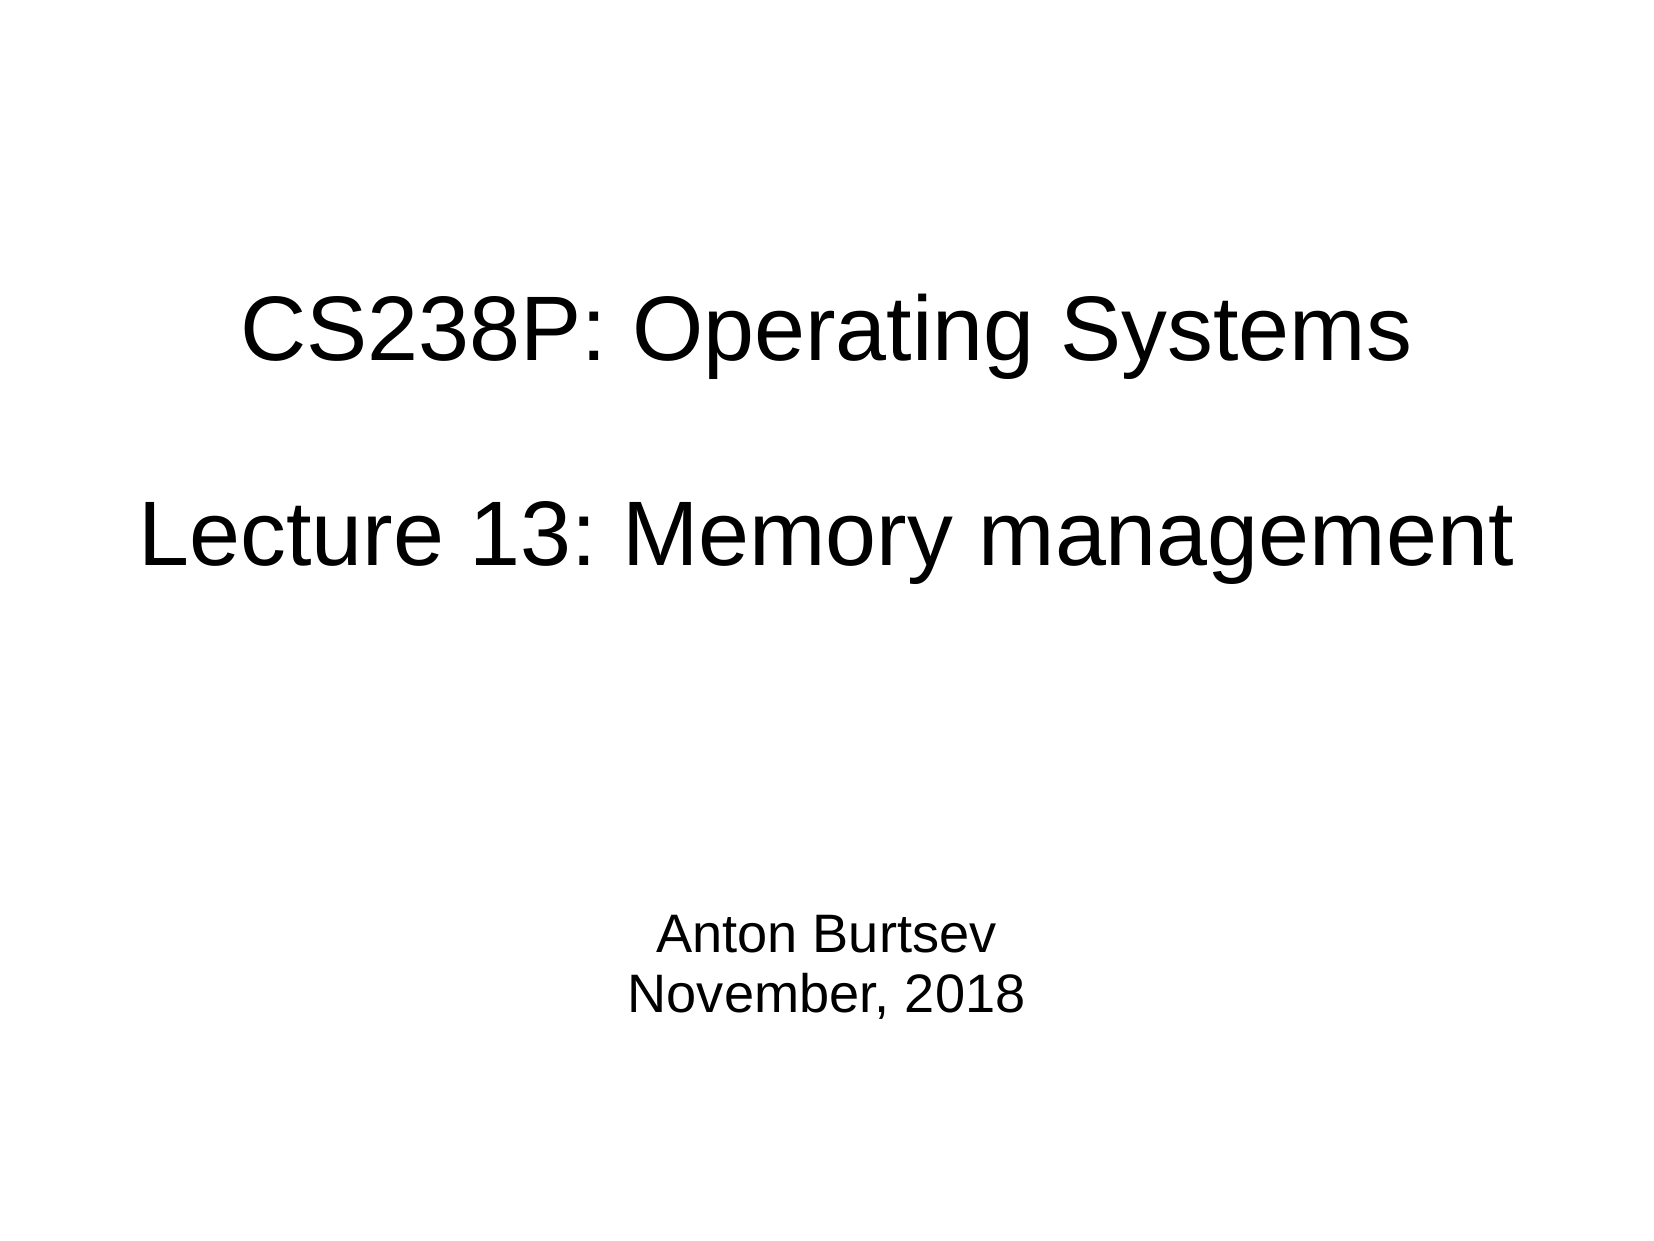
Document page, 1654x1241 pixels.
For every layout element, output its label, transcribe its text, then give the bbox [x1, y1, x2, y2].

title CS238P: Operating Systems Lecture 13: Memory management [82, 113, 1571, 637]
subtitle Anton Burtsev November, 2018 [82, 637, 1571, 1109]
